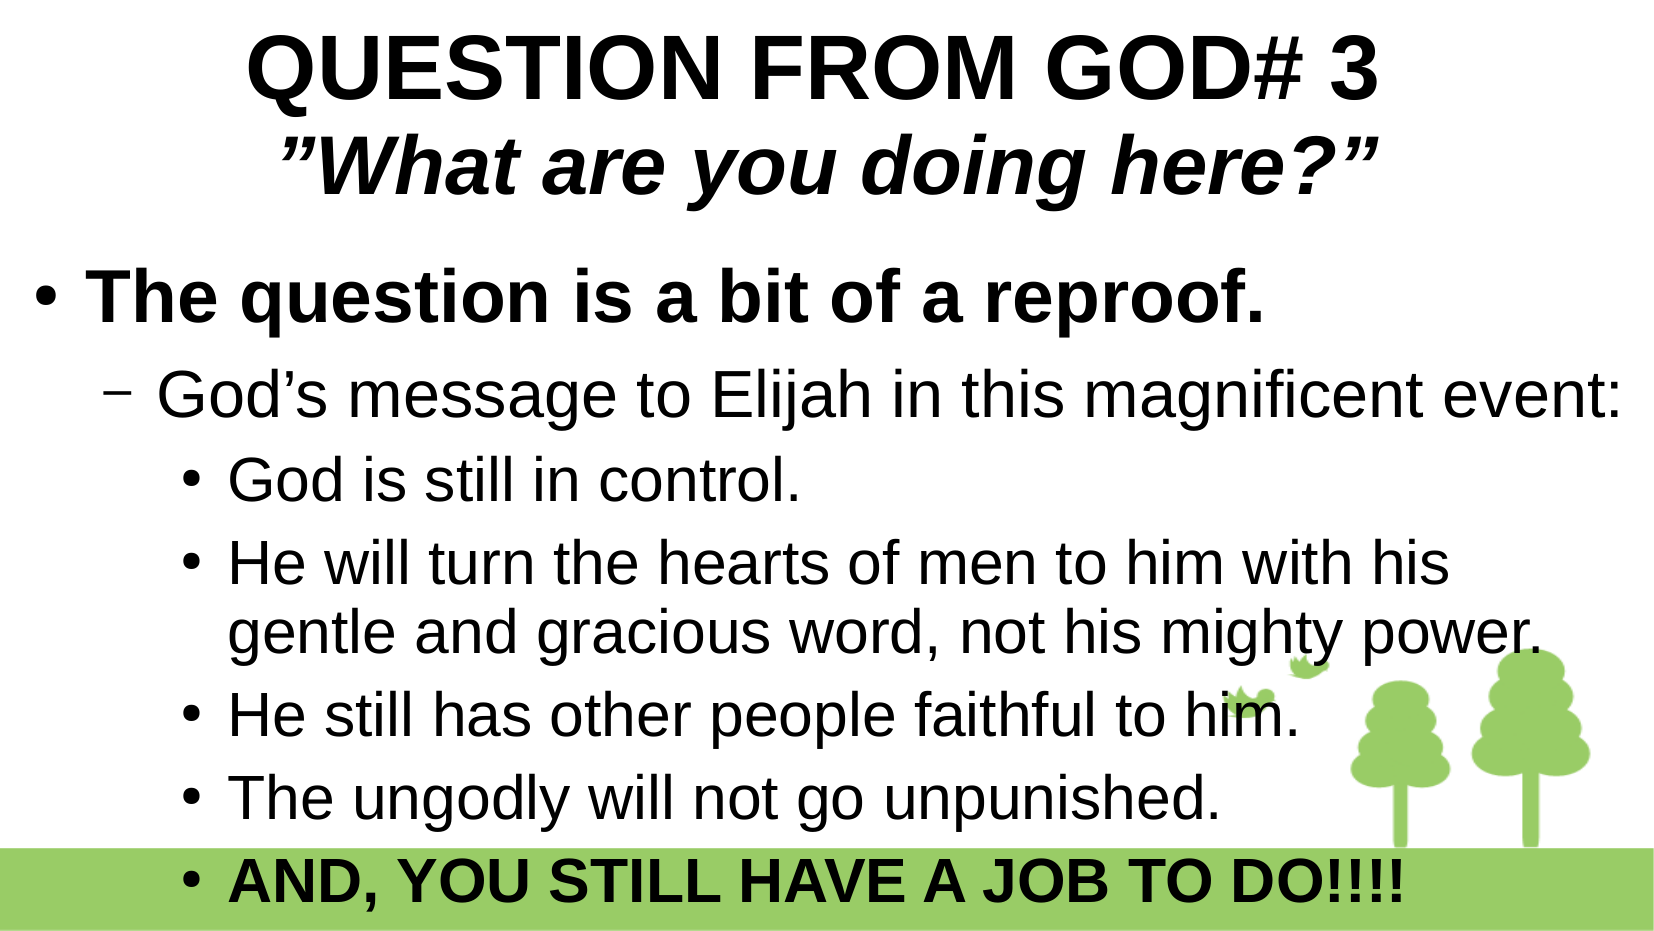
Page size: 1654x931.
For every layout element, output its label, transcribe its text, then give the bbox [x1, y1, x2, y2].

list The question is a bit of a reproof. God’s message to Elijah in this magnificent event: God is still in control. He will turn the hearts of men to him with his gentle and gracious word, not his mighty power. He still has other people faithful to him. The ungodly will not go unpunished. AND, YOU STILL HAVE A JOB TO DO!!!! [15, 255, 1636, 931]
title QUESTION FROM GOD# 3 ”What are you doing here?” [82, 16, 1571, 213]
picture [0, 0, 1654, 931]
